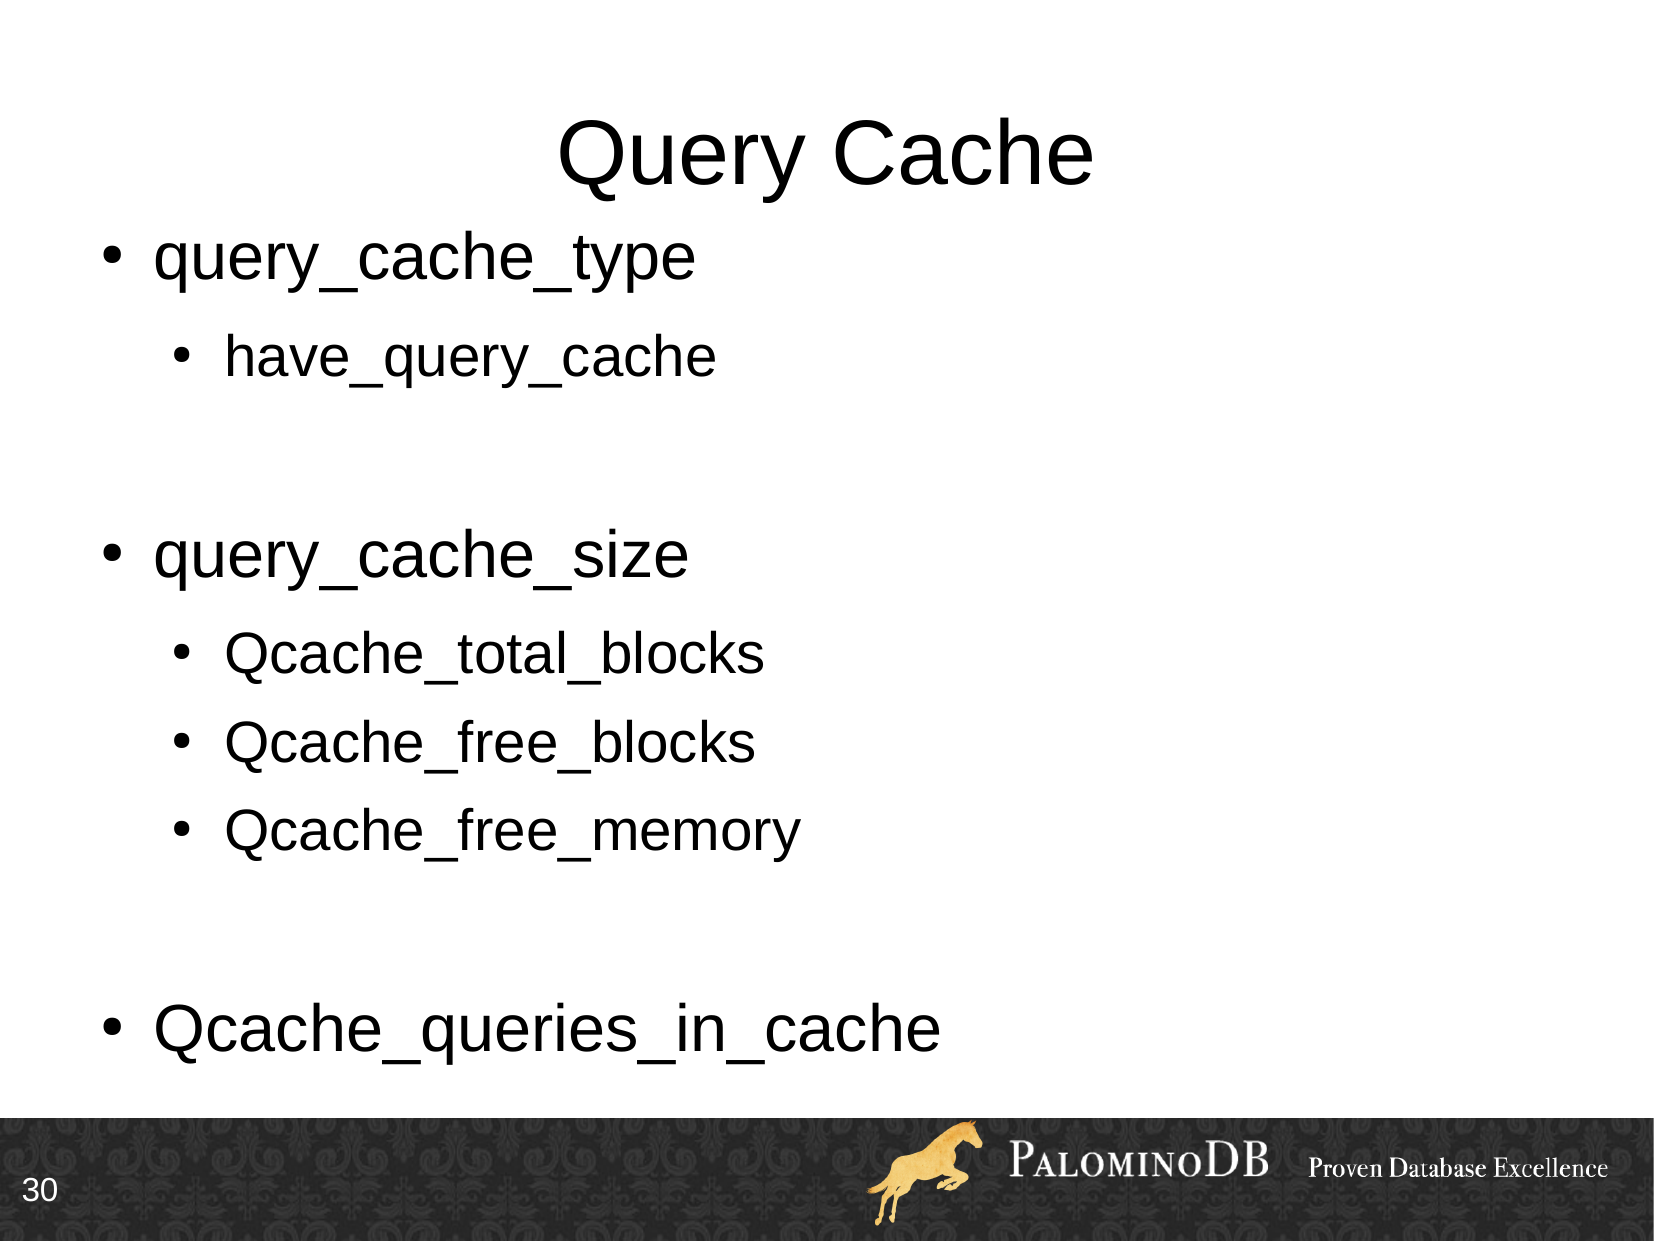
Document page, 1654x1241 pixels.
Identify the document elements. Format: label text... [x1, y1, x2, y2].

picture [0, 1109, 1654, 1241]
list query_cache_type have_query_cache query_cache_size Qcache_total_blocks Qcache_free_blocks Qcache_free_memory Qcache_queries_in_cache [82, 219, 1571, 1084]
title Query Cache [82, 49, 1571, 219]
